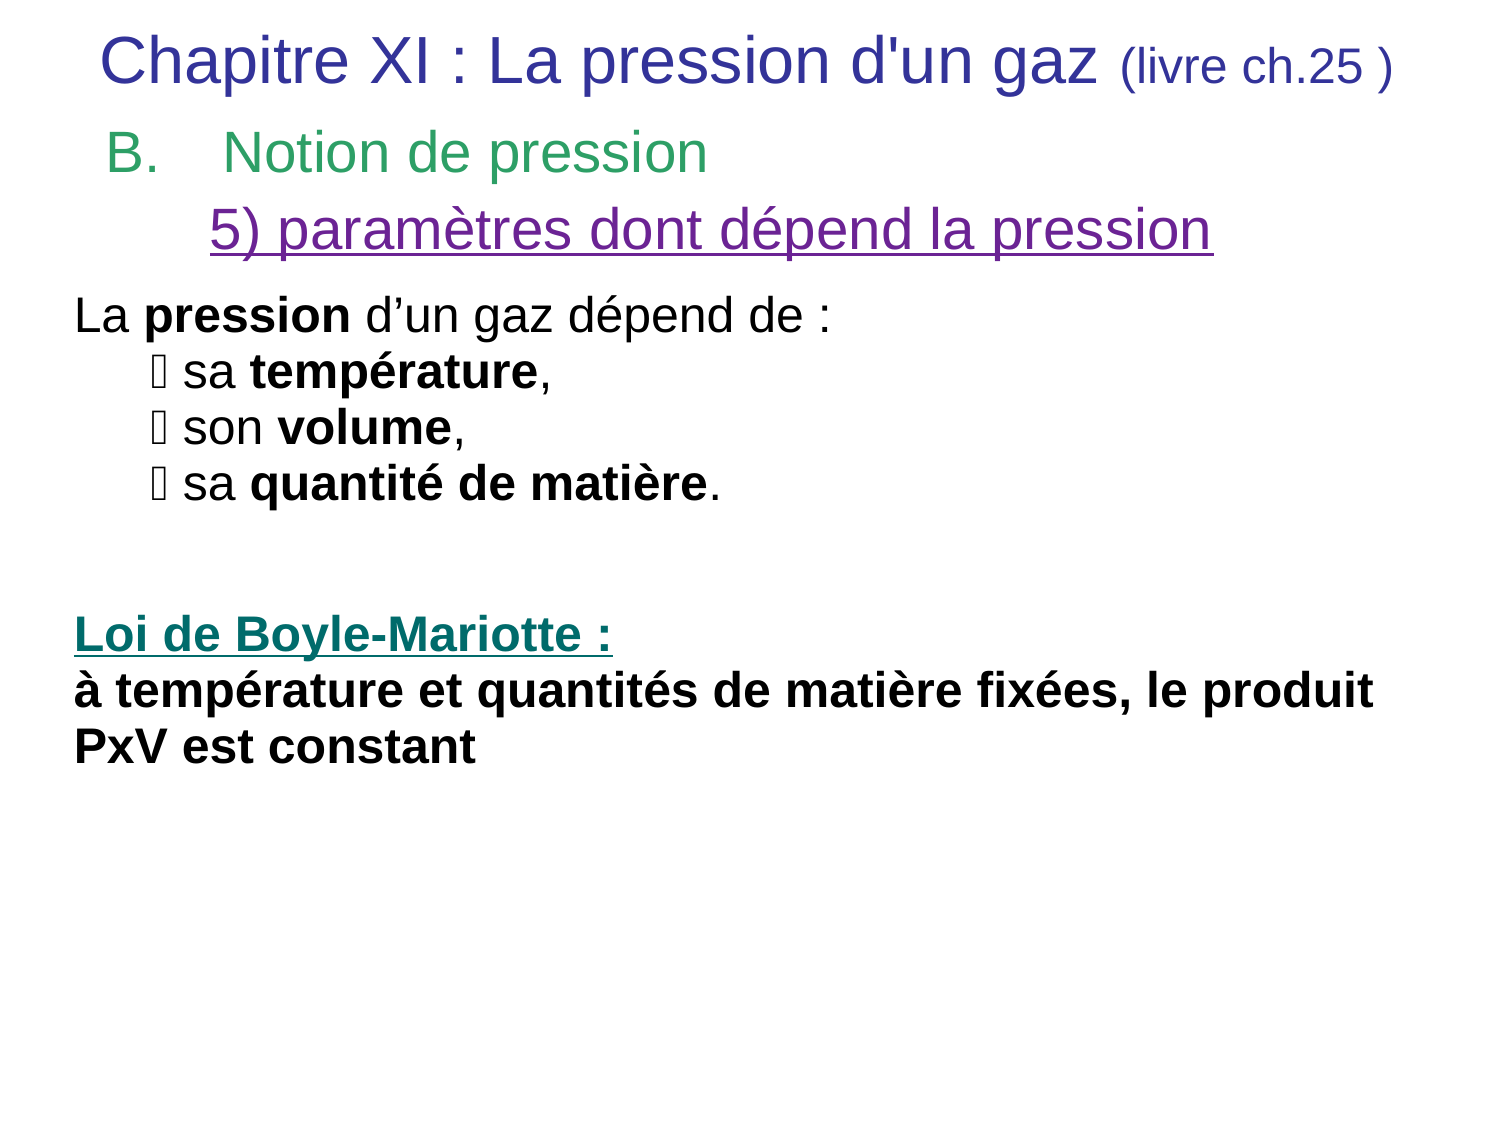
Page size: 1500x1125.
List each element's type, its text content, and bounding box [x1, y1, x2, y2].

text_box La pression d’un gaz dépend de :  sa température,  son volume,  sa quantité de matière. [59, 280, 1441, 524]
text_box Loi de Boyle-Mariotte : à température et quantités de matière fixées, le produit PxV est constant [59, 598, 1441, 785]
title Chapitre XI : La pression d'un gaz (livre ch.25 ) [0, 1, 1500, 119]
text_box B. Notion de pression [15, 112, 1477, 243]
text_box 5) paramètres dont dépend la pression [195, 188, 1436, 280]
